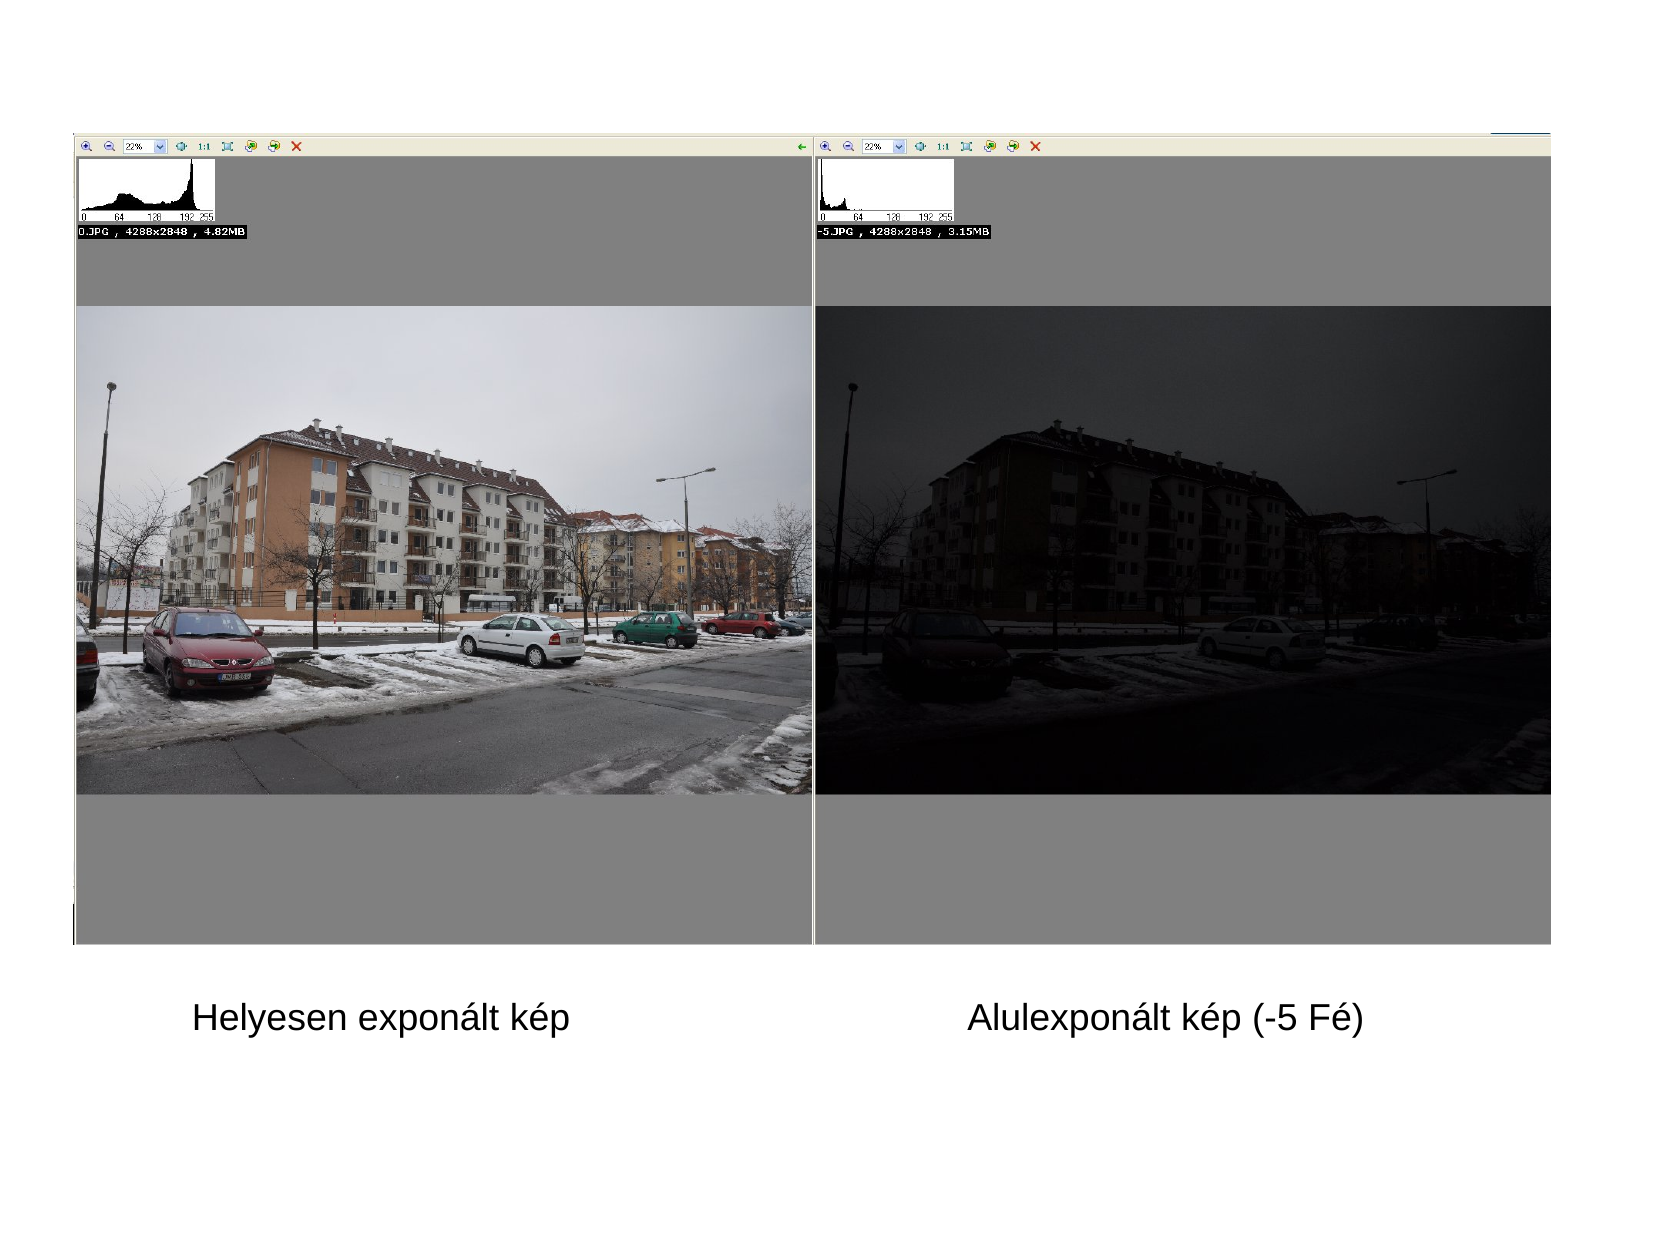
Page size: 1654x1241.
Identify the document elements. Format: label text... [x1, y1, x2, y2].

picture [73, 133, 1551, 945]
text_box Alulexponált kép (-5 Fé) [952, 989, 1380, 1047]
text_box Helyesen exponált kép [177, 989, 585, 1047]
